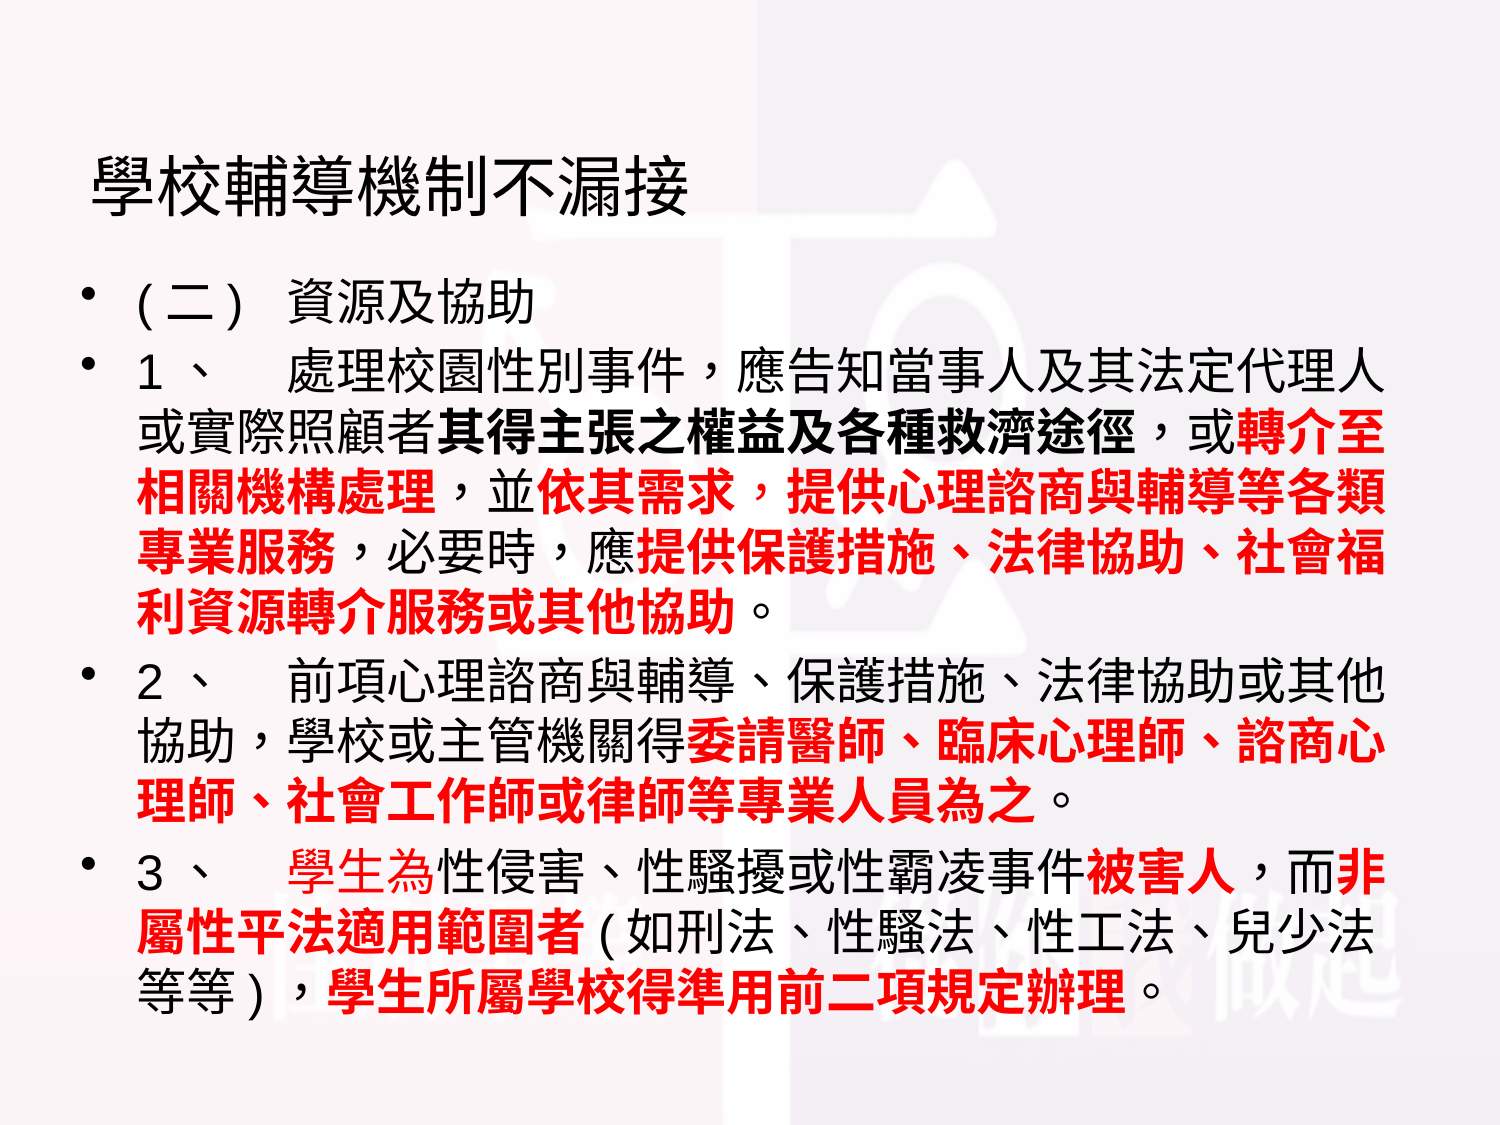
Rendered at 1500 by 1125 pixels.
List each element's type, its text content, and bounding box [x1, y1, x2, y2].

list (二) 資源及協助 1、 處理校園性別事件，應告知當事人及其法定代理人或實際照顧者其得主張之權益及各種救濟途徑，或轉介至相關機構處理，並依其需求，提供心理諮商與輔導等各類專業服務，必要時，應提供保護措施、法律協助、社會福利資源轉介服務或其他協助。 2、 前項心理諮商與輔導、保護措施、法律協助或其他協助，學校或主管機關得委請醫師、臨床心理師、諮商心理師、社會工作師或律師等專業人員為之。 3、 學生為性侵害、性騷擾或性霸凌事件被害人，而非屬性平法適用範圍者(如刑法、性騷法、性工法、兒少法等等)，學生所屬學校得準用前二項規定辦理。 [64, 262, 1425, 1059]
title 學校輔導機制不漏接 [74, 45, 1425, 233]
